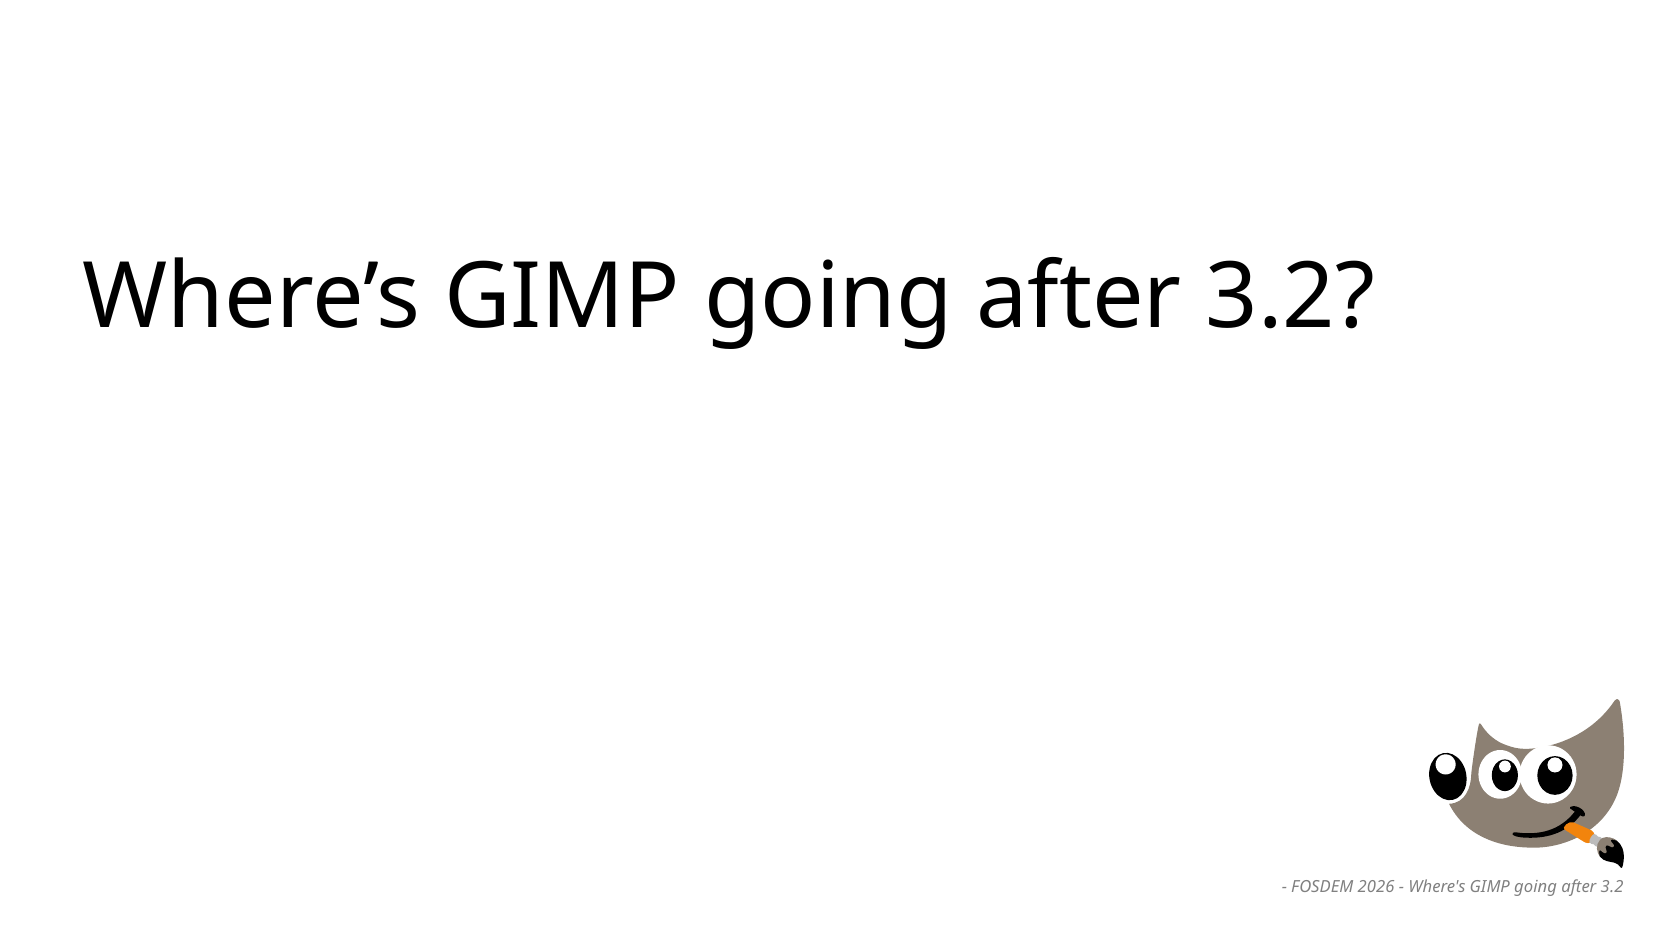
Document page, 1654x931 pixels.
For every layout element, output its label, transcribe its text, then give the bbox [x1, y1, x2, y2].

title Where’s GIMP going after 3.2? [82, 214, 1571, 370]
